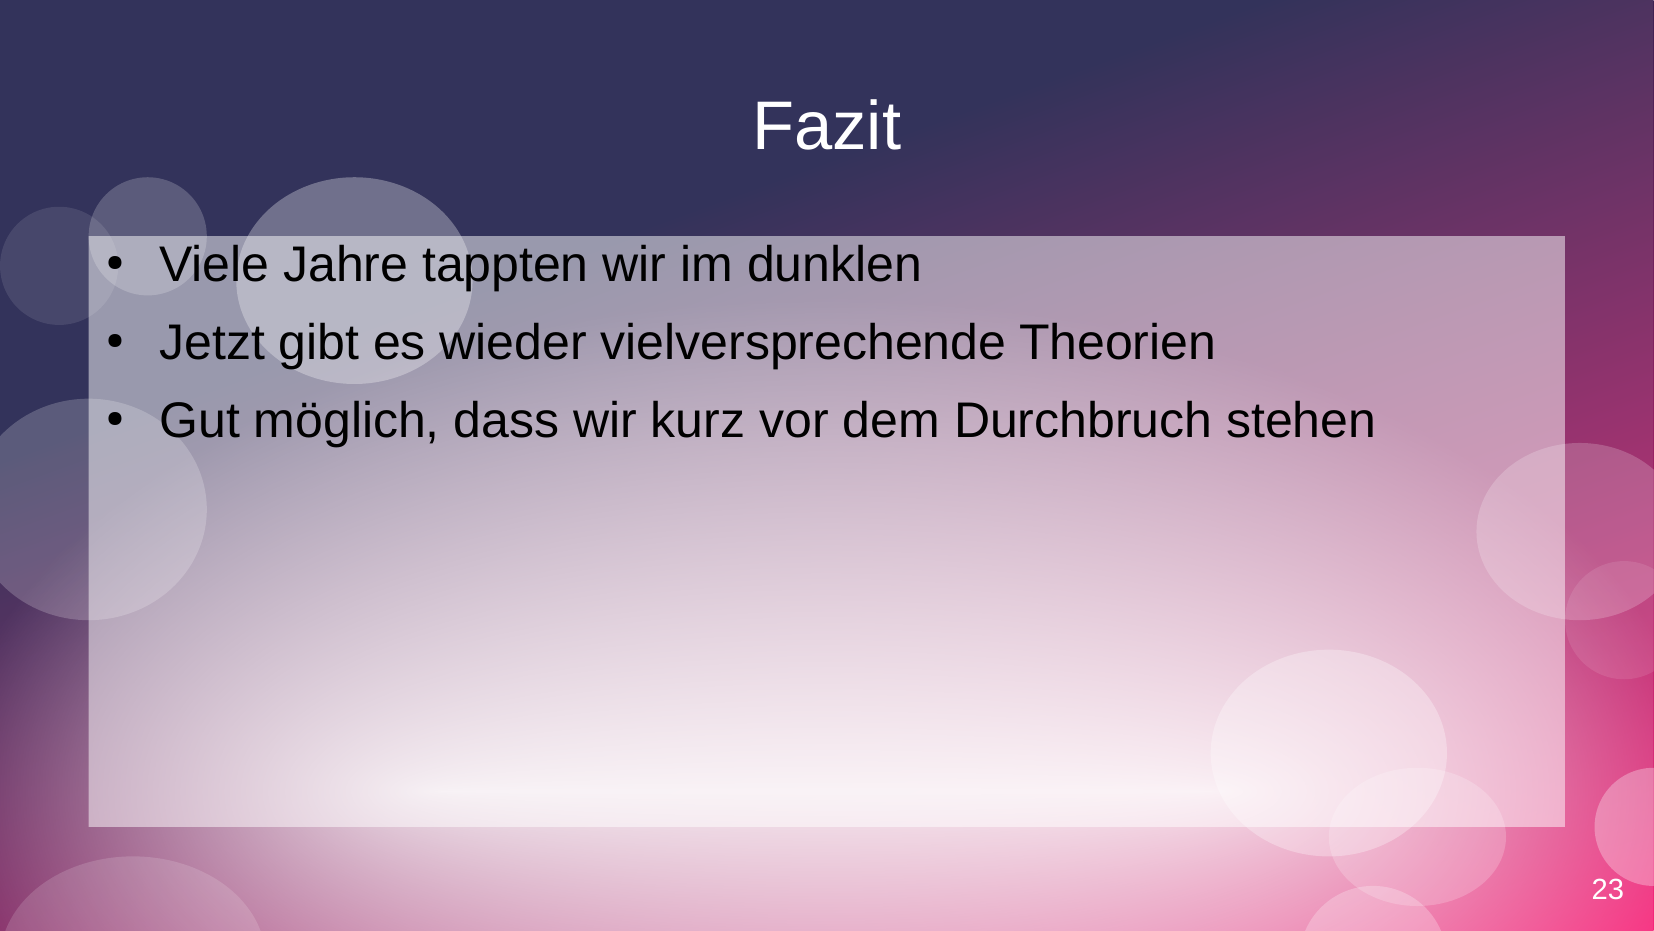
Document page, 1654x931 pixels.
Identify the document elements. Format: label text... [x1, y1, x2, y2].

title Fazit [88, 44, 1565, 207]
list Viele Jahre tappten wir im dunklen Jetzt gibt es wieder vielversprechende Theorien Gut möglich, dass wir kurz vor dem Durchbruch stehen [88, 236, 1565, 827]
